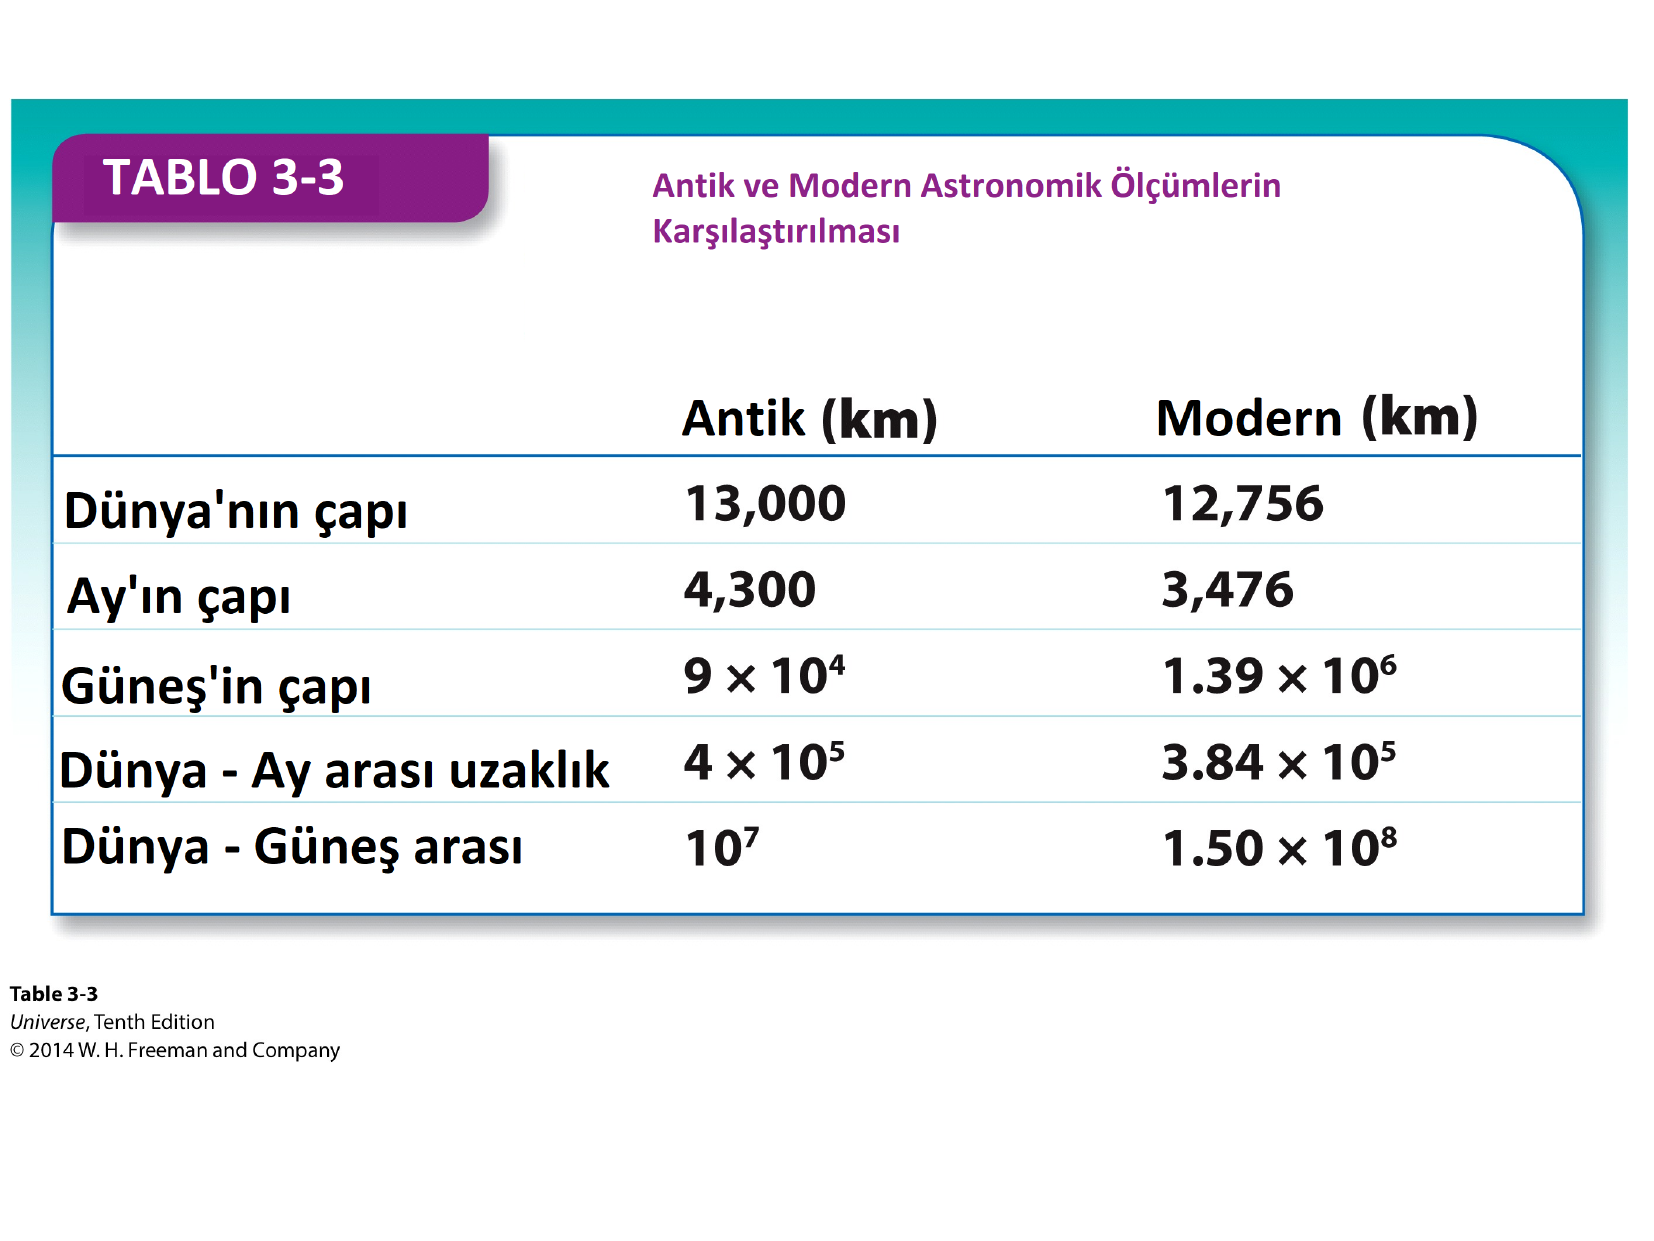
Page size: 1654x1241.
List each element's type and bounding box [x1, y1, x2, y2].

picture [0, 89, 1637, 1066]
